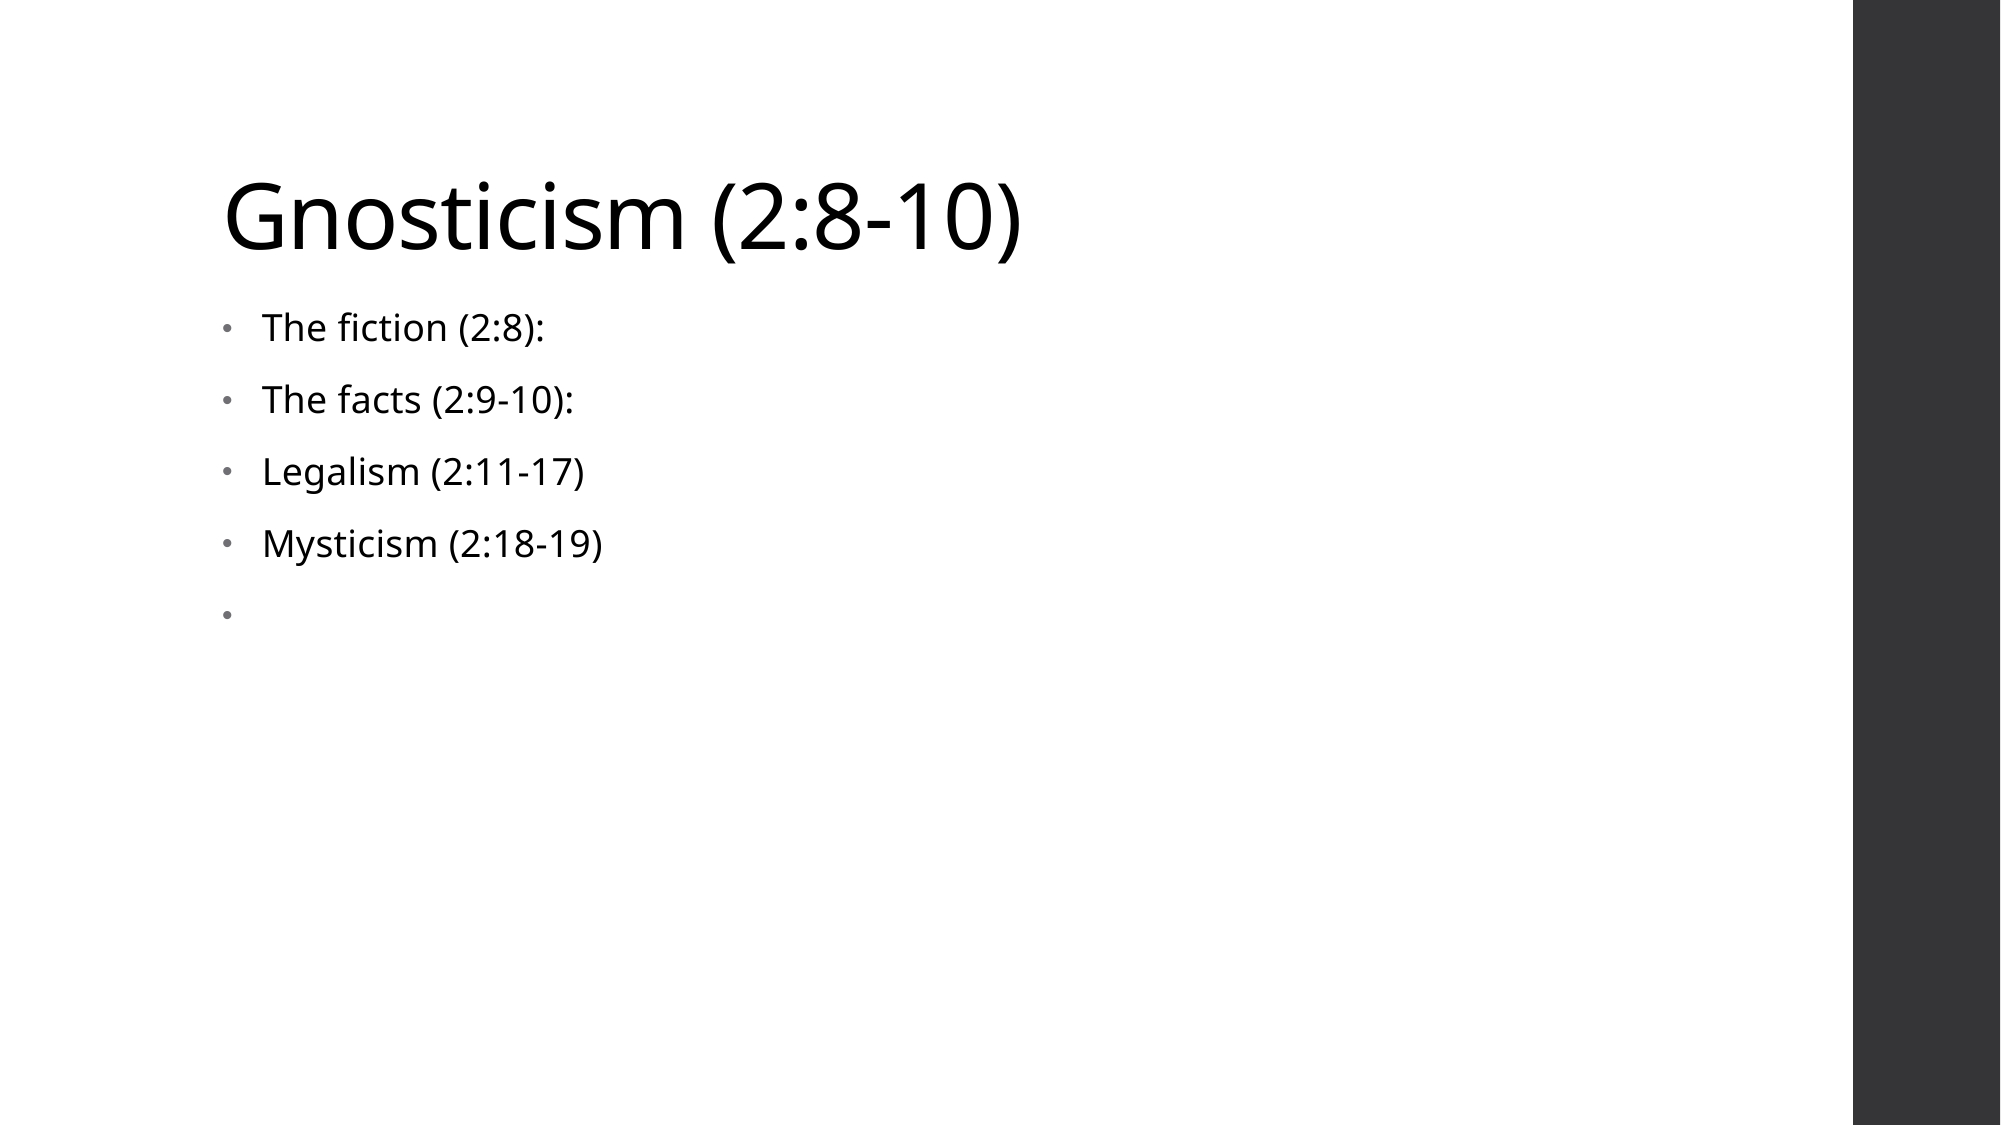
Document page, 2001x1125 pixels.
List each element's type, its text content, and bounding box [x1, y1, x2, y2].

title Gnosticism (2:8-10) [206, 60, 1797, 278]
list The fiction (2:8): The facts (2:9-10): Legalism (2:11-17) Mysticism (2:18-19) [206, 299, 1617, 1014]
